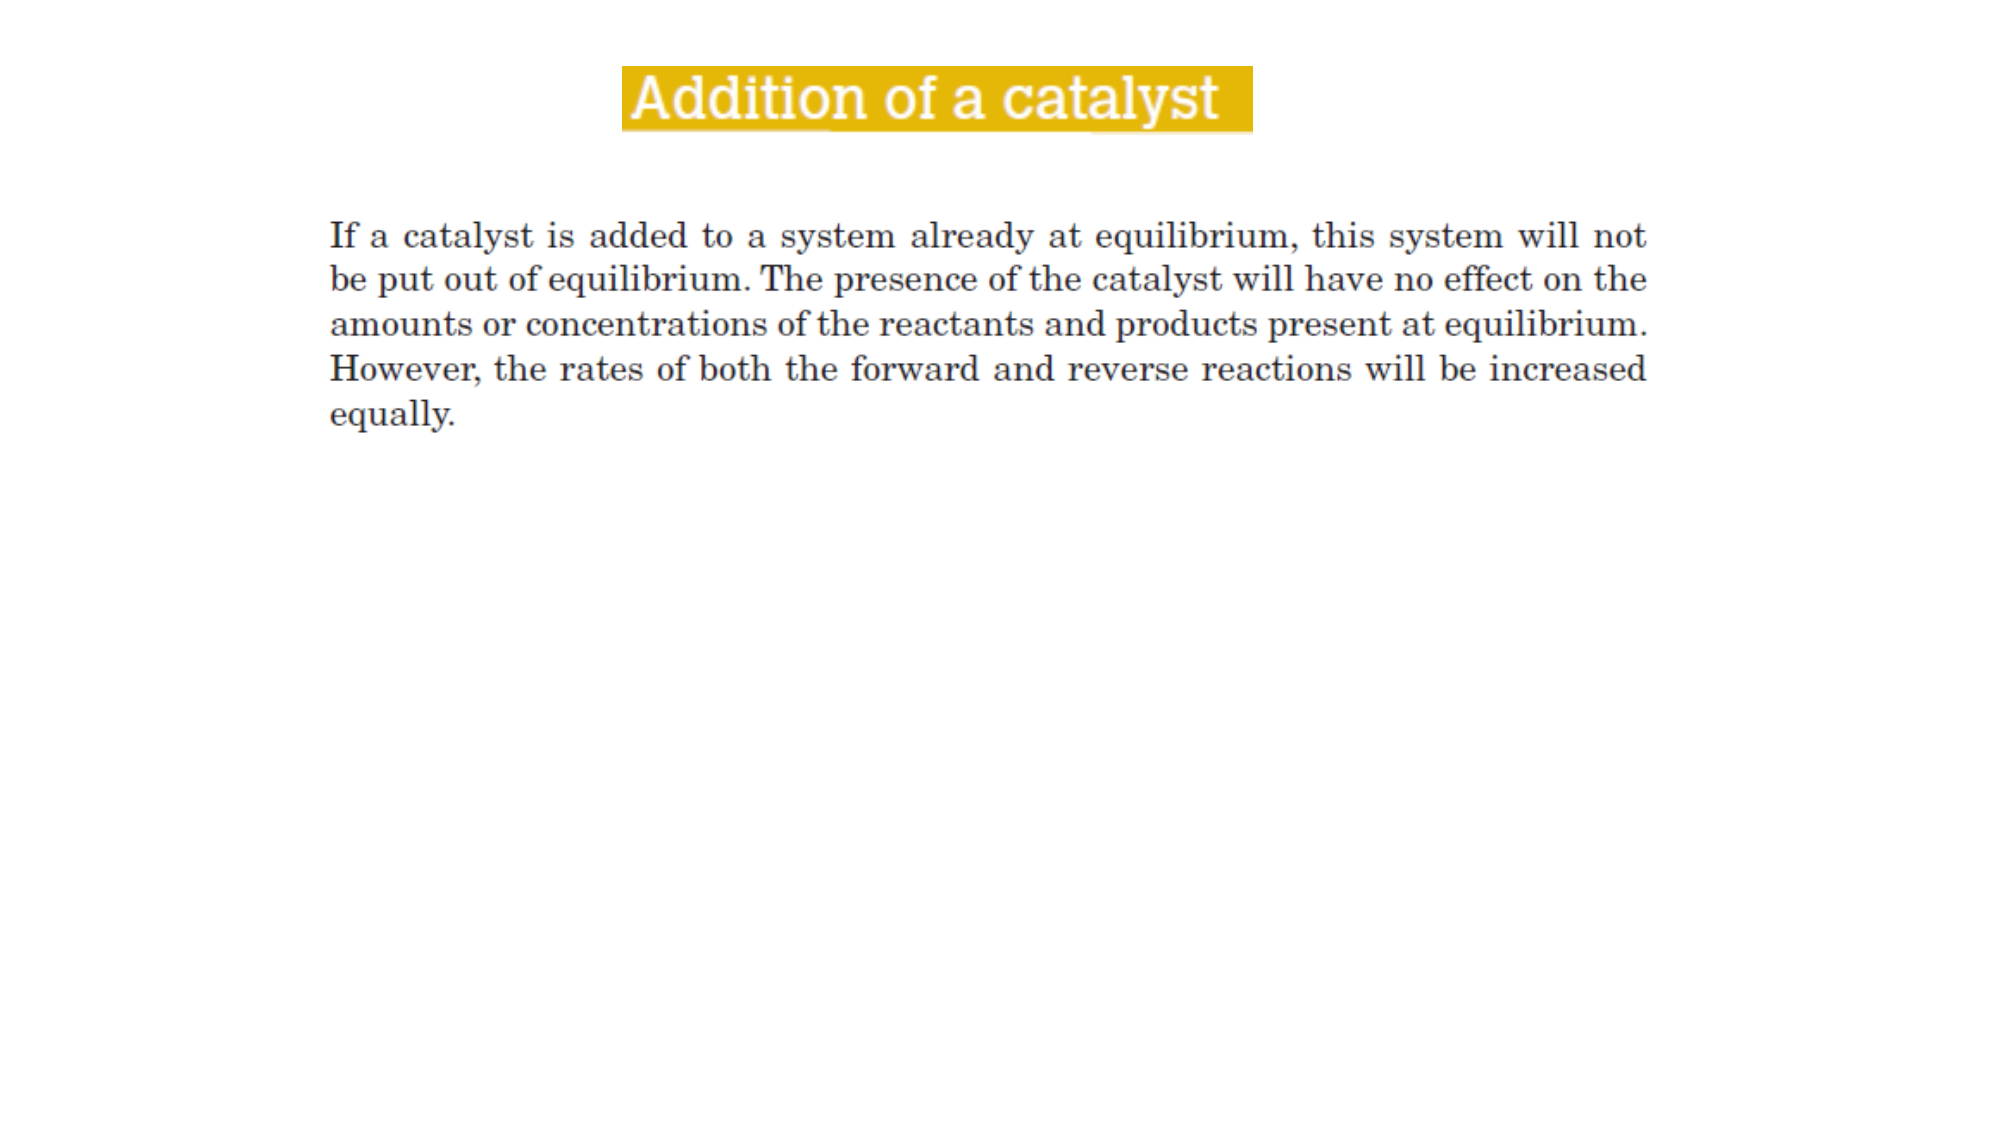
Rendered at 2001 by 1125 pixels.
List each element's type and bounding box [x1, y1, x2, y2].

picture [622, 66, 1253, 135]
picture [314, 196, 1693, 445]
